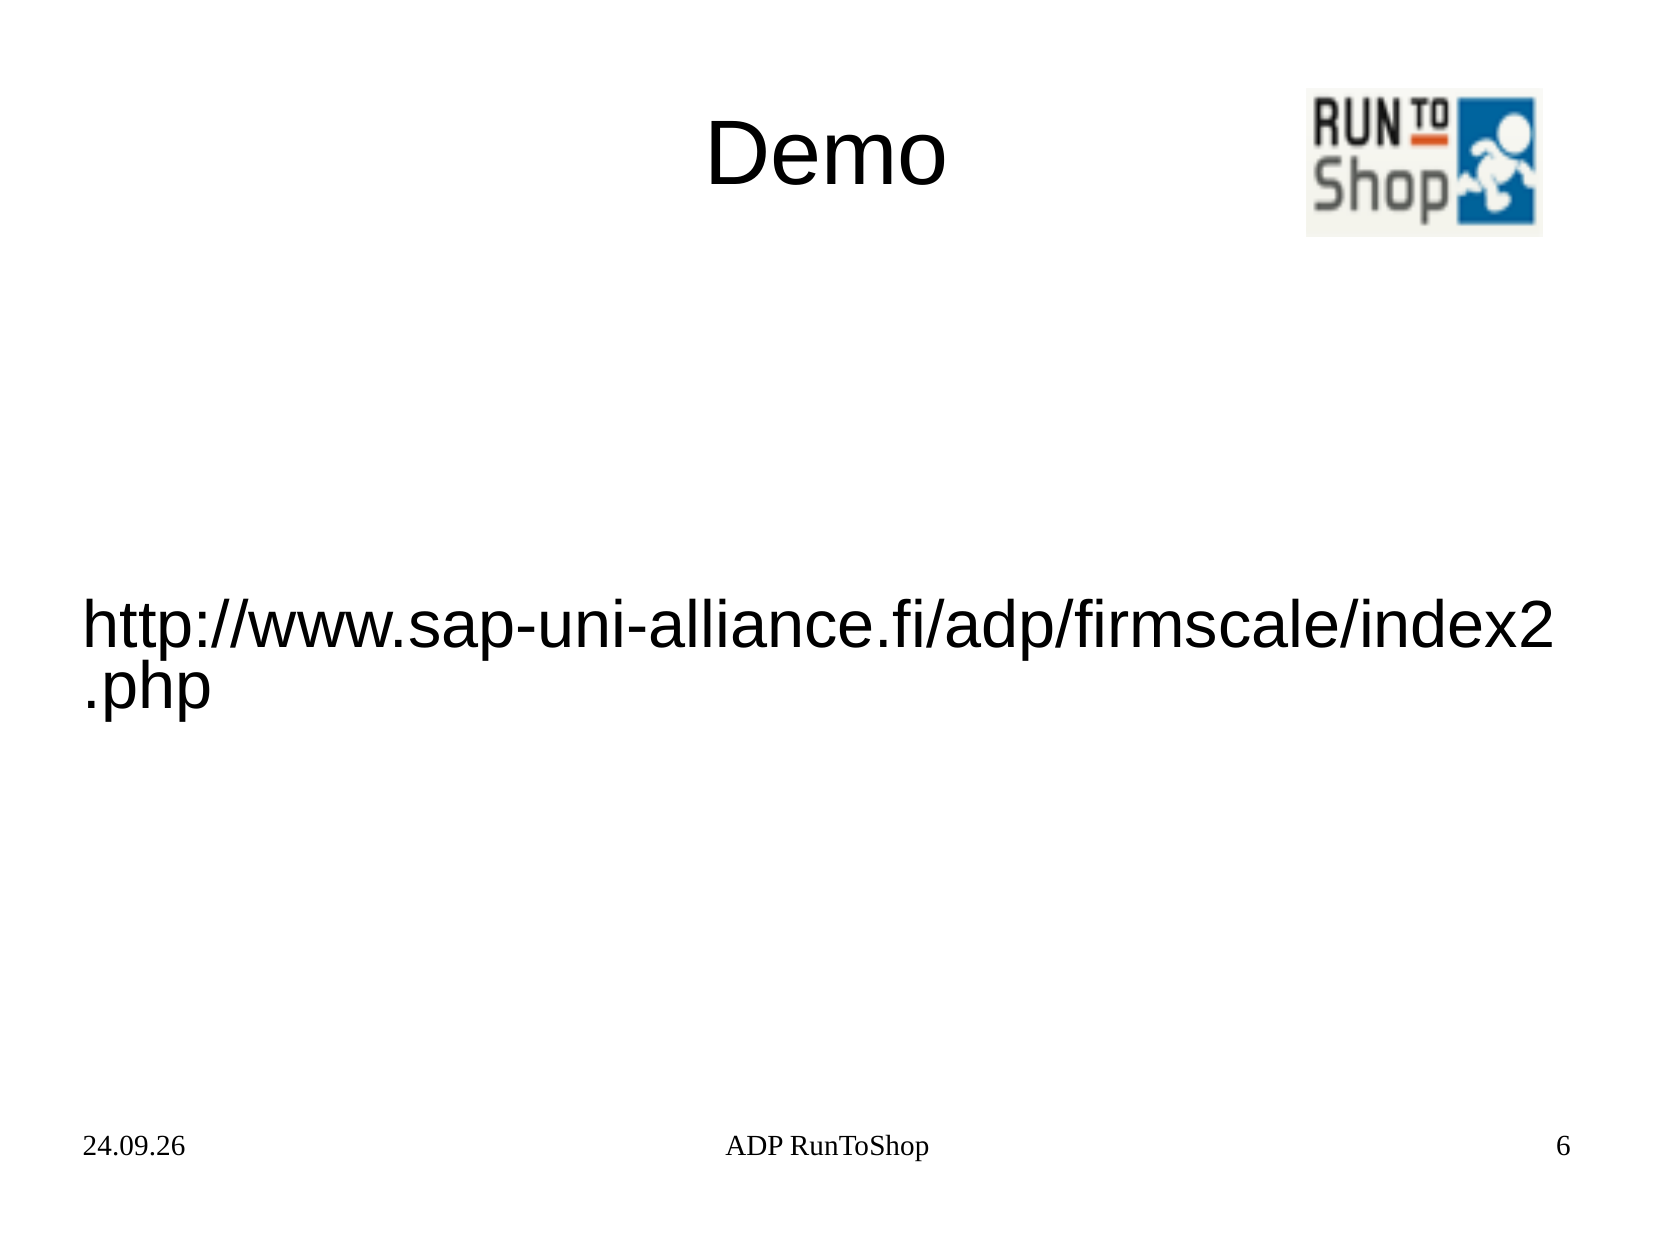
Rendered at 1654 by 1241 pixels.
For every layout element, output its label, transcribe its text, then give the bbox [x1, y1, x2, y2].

picture [1306, 88, 1543, 237]
subtitle http://www.sap-uni-alliance.fi/adp/firmscale/index2.php [82, 290, 1571, 1109]
title Demo [82, 49, 1571, 257]
